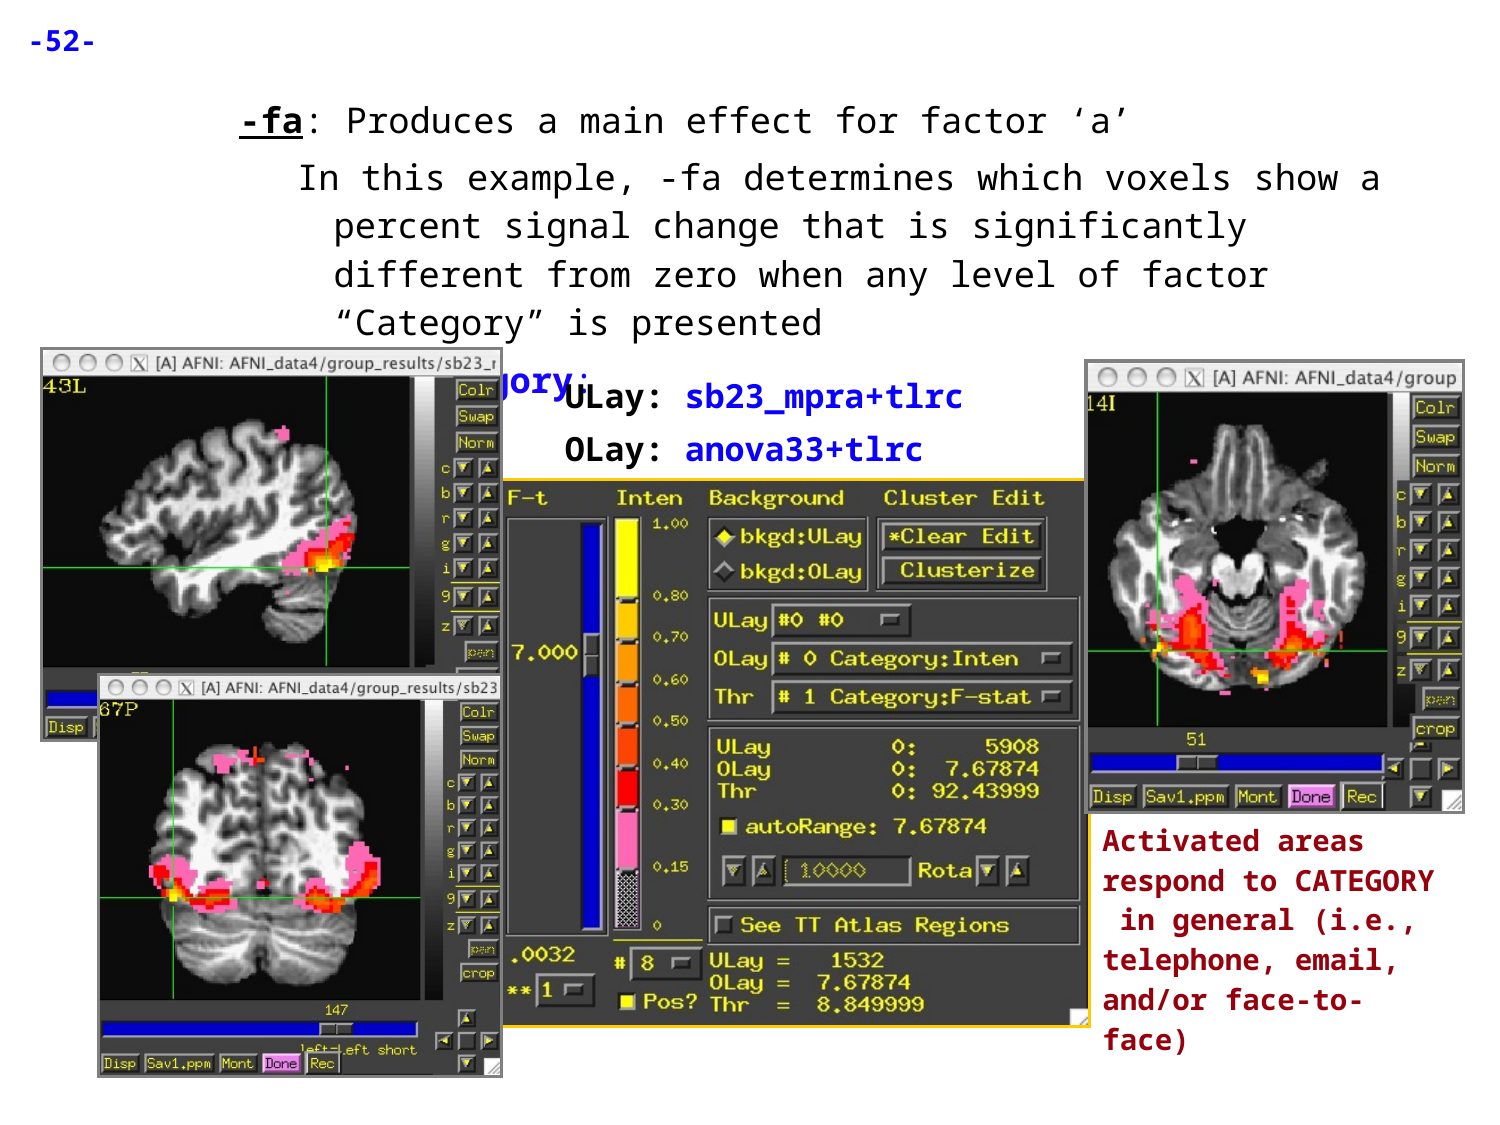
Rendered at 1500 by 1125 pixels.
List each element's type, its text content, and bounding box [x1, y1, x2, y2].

picture [99, 675, 501, 1075]
picture [1087, 362, 1463, 811]
picture [43, 350, 501, 740]
picture [503, 480, 1088, 1026]
text_box ULay: sb23_mpra+tlrc OLay: anova33+tlrc [549, 376, 1026, 476]
list -fa: Produces a main effect for factor ‘a’ In this example, -fa determines which voxels show a percent signal change that is significantly different from zero when any level of factor “Category” is presented -fa Category: [112, 87, 1450, 478]
text_box Activated areas respond to CATEGORY in general (i.e., telephone, email, and/or face-to-face) [1087, 814, 1463, 1067]
